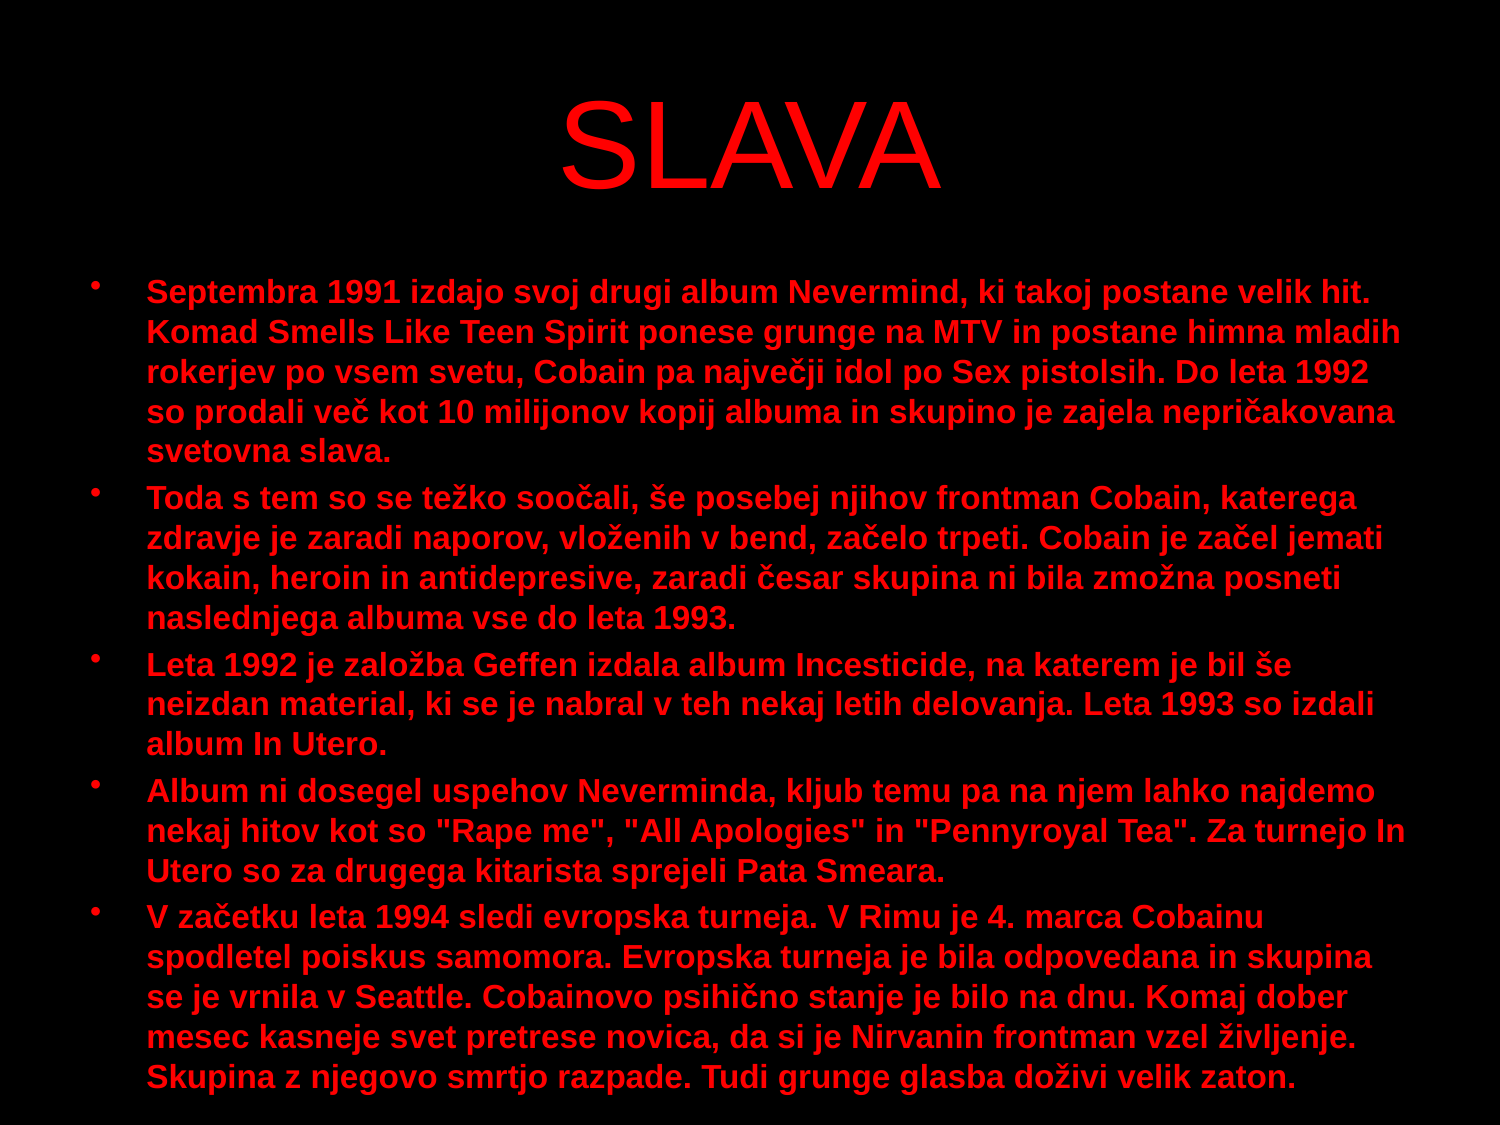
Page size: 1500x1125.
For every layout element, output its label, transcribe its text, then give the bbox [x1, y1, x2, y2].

list Septembra 1991 izdajo svoj drugi album Nevermind, ki takoj postane velik hit. Komad Smells Like Teen Spirit ponese grunge na MTV in postane himna mladih rokerjev po vsem svetu, Cobain pa največji idol po Sex pistolsih. Do leta 1992 so prodali več kot 10 milijonov kopij albuma in skupino je zajela nepričakovana svetovna slava. Toda s tem so se težko soočali, še posebej njihov frontman Cobain, katerega zdravje je zaradi naporov, vloženih v bend, začelo trpeti. Cobain je začel jemati kokain, heroin in antidepresive, zaradi česar skupina ni bila zmožna posneti naslednjega albuma vse do leta 1993. Leta 1992 je založba Geffen izdala album Incesticide, na katerem je bil še neizdan material, ki se je nabral v teh nekaj letih delovanja. Leta 1993 so izdali album In Utero. Album ni dosegel uspehov Neverminda, kljub temu pa na njem lahko najdemo nekaj hitov kot so "Rape me", "All Apologies" in "Pennyroyal Tea". Za turnejo In Utero so za drugega kitarista sprejeli Pata Smeara. V začetku leta 1994 sledi evropska turneja. V Rimu je 4. marca Cobainu spodletel poiskus samomora. Evropska turneja je bila odpovedana in skupina se je vrnila v Seattle. Cobainovo psihično stanje je bilo na dnu. Komaj dober mesec kasneje svet pretrese novica, da si je Nirvanin frontman vzel življenje. Skupina z njegovo smrtjo razpade. Tudi grunge glasba doživi velik zaton. [75, 262, 1425, 1005]
title SLAVA [75, 45, 1425, 233]
